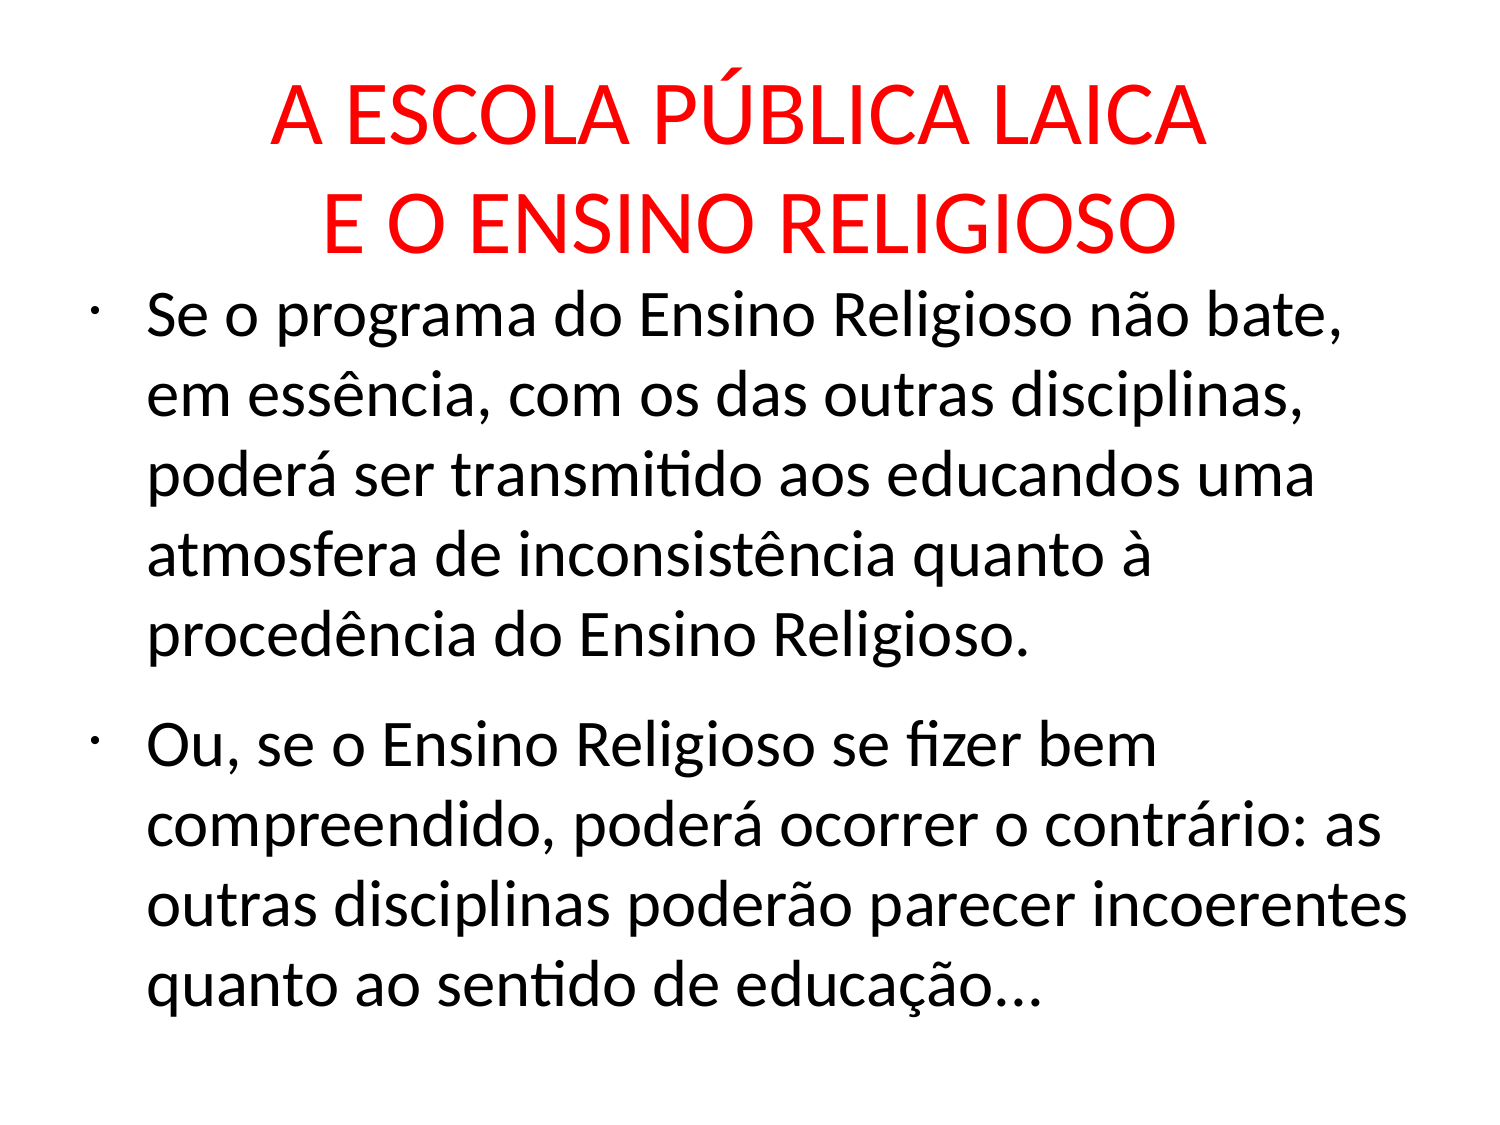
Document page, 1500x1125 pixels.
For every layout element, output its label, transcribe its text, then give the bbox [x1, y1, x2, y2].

list Se o programa do Ensino Religioso não bate, em essência, com os das outras disciplinas, poderá ser transmitido aos educandos uma atmosfera de inconsistência quanto à procedência do Ensino Religioso. Ou, se o Ensino Religioso se fizer bem compreendido, poderá ocorrer o contrário: as outras disciplinas poderão parecer incoerentes quanto ao sentido de educação... [75, 262, 1425, 1083]
title A ESCOLA PÚBLICA LAICA E O ENSINO RELIGIOSO [75, 45, 1425, 233]
